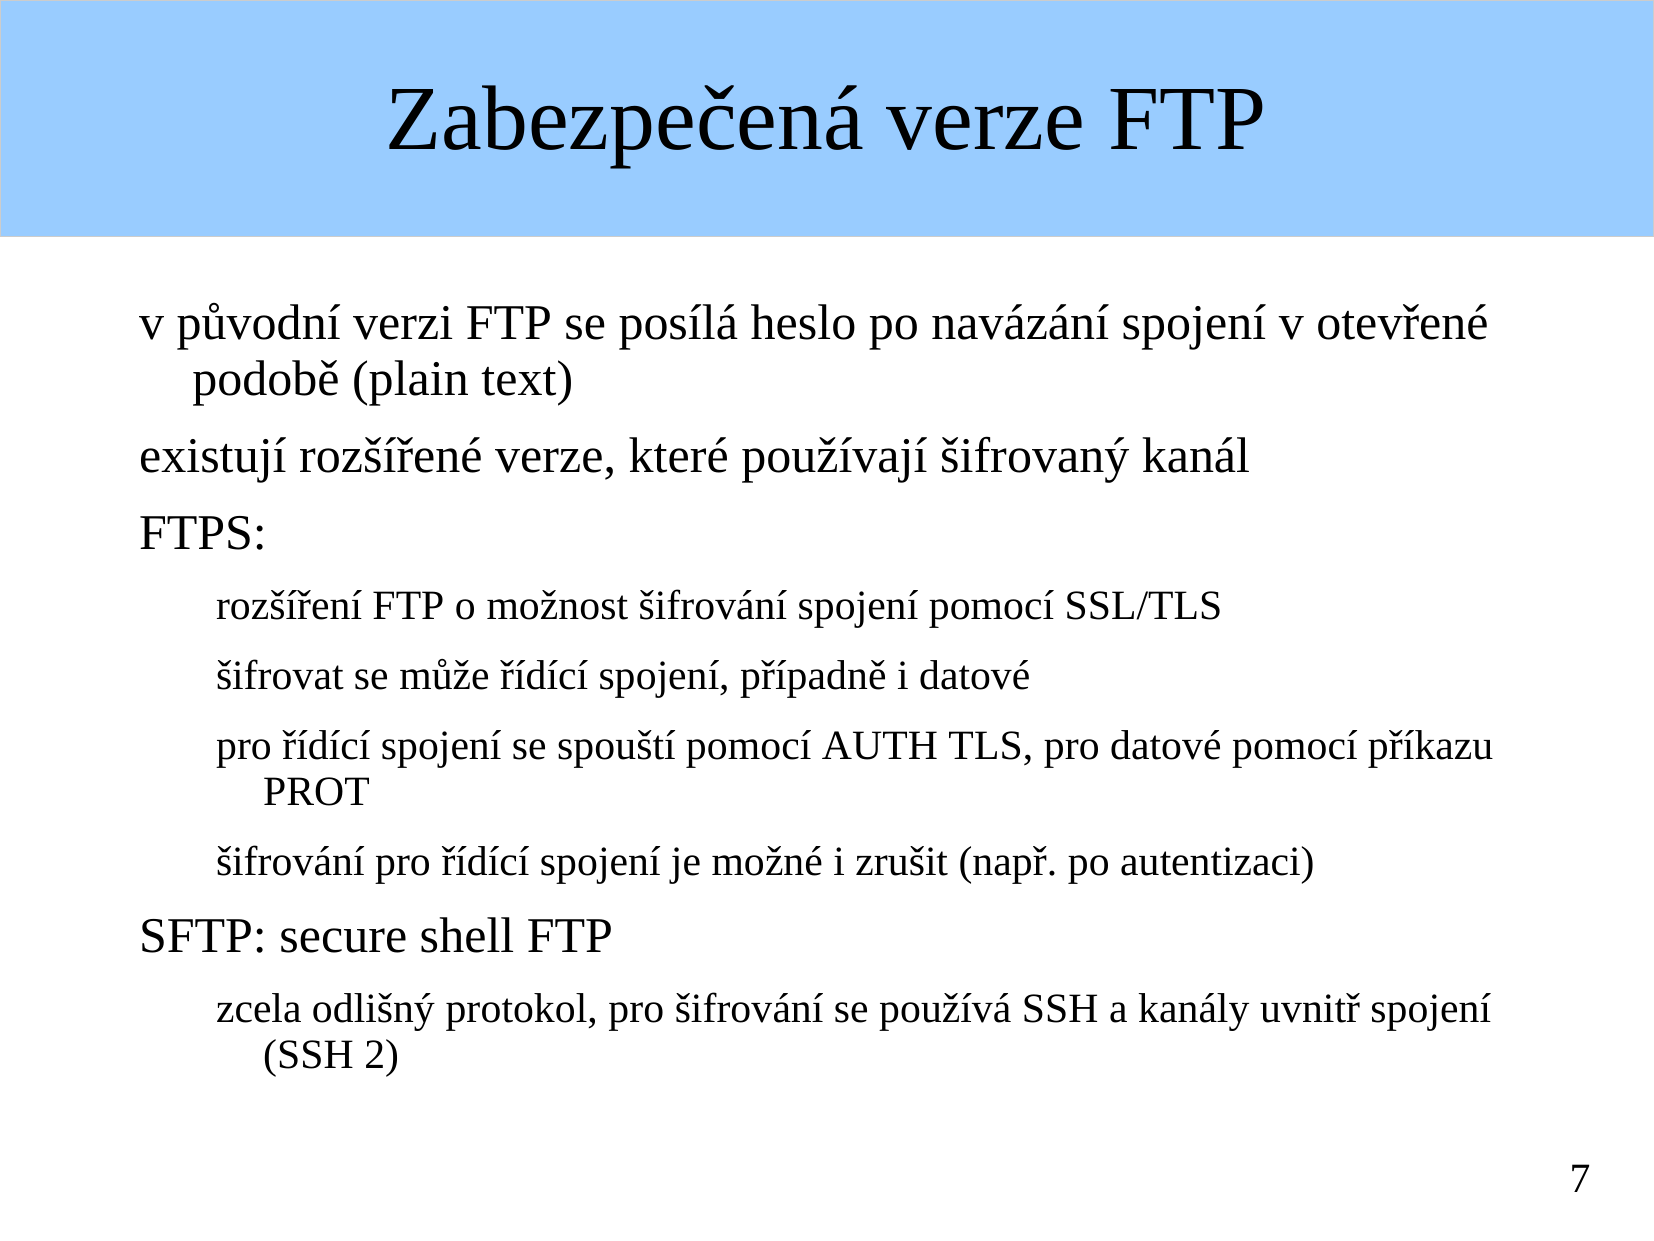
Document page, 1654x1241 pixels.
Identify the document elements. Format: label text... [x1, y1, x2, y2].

list v původní verzi FTP se posílá heslo po navázání spojení v otevřené podobě (plain text) existují rozšířené verze, které používají šifrovaný kanál FTPS: rozšíření FTP o možnost šifrování spojení pomocí SSL/TLS šifrovat se může řídící spojení, případně i datové pro řídící spojení se spouští pomocí AUTH TLS, pro datové pomocí příkazu PROT šifrování pro řídící spojení je možné i zrušit (např. po autentizaci) SFTP: secure shell FTP zcela odlišný protokol, pro šifrování se používá SSH a kanály uvnitř spojení (SSH 2) [121, 295, 1534, 1127]
title Zabezpečená verze FTP [0, 0, 1654, 237]
